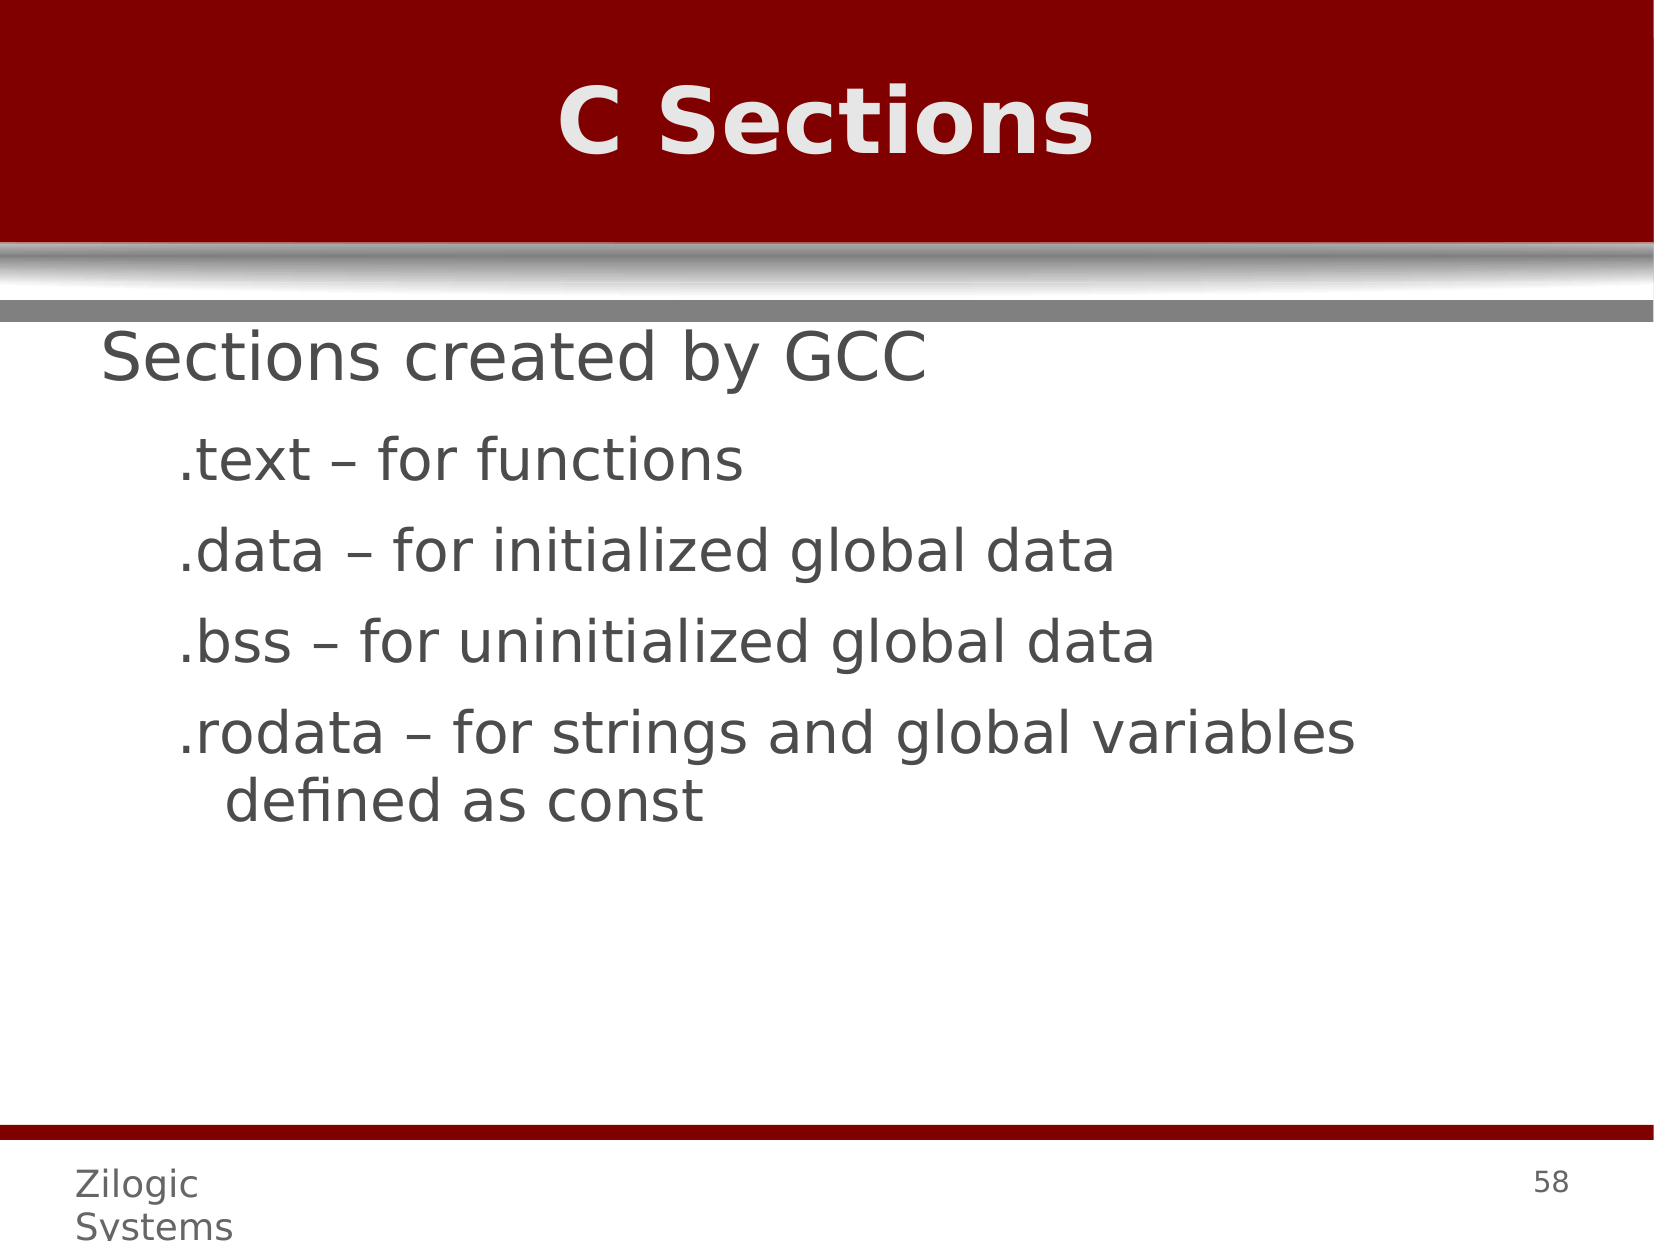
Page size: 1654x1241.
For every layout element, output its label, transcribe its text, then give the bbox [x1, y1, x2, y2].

list Sections created by GCC .text – for functions .data – for initialized global data .bss – for uninitialized global data .rodata – for strings and global variables defined as const [82, 318, 1571, 1109]
title C Sections [82, 18, 1571, 226]
